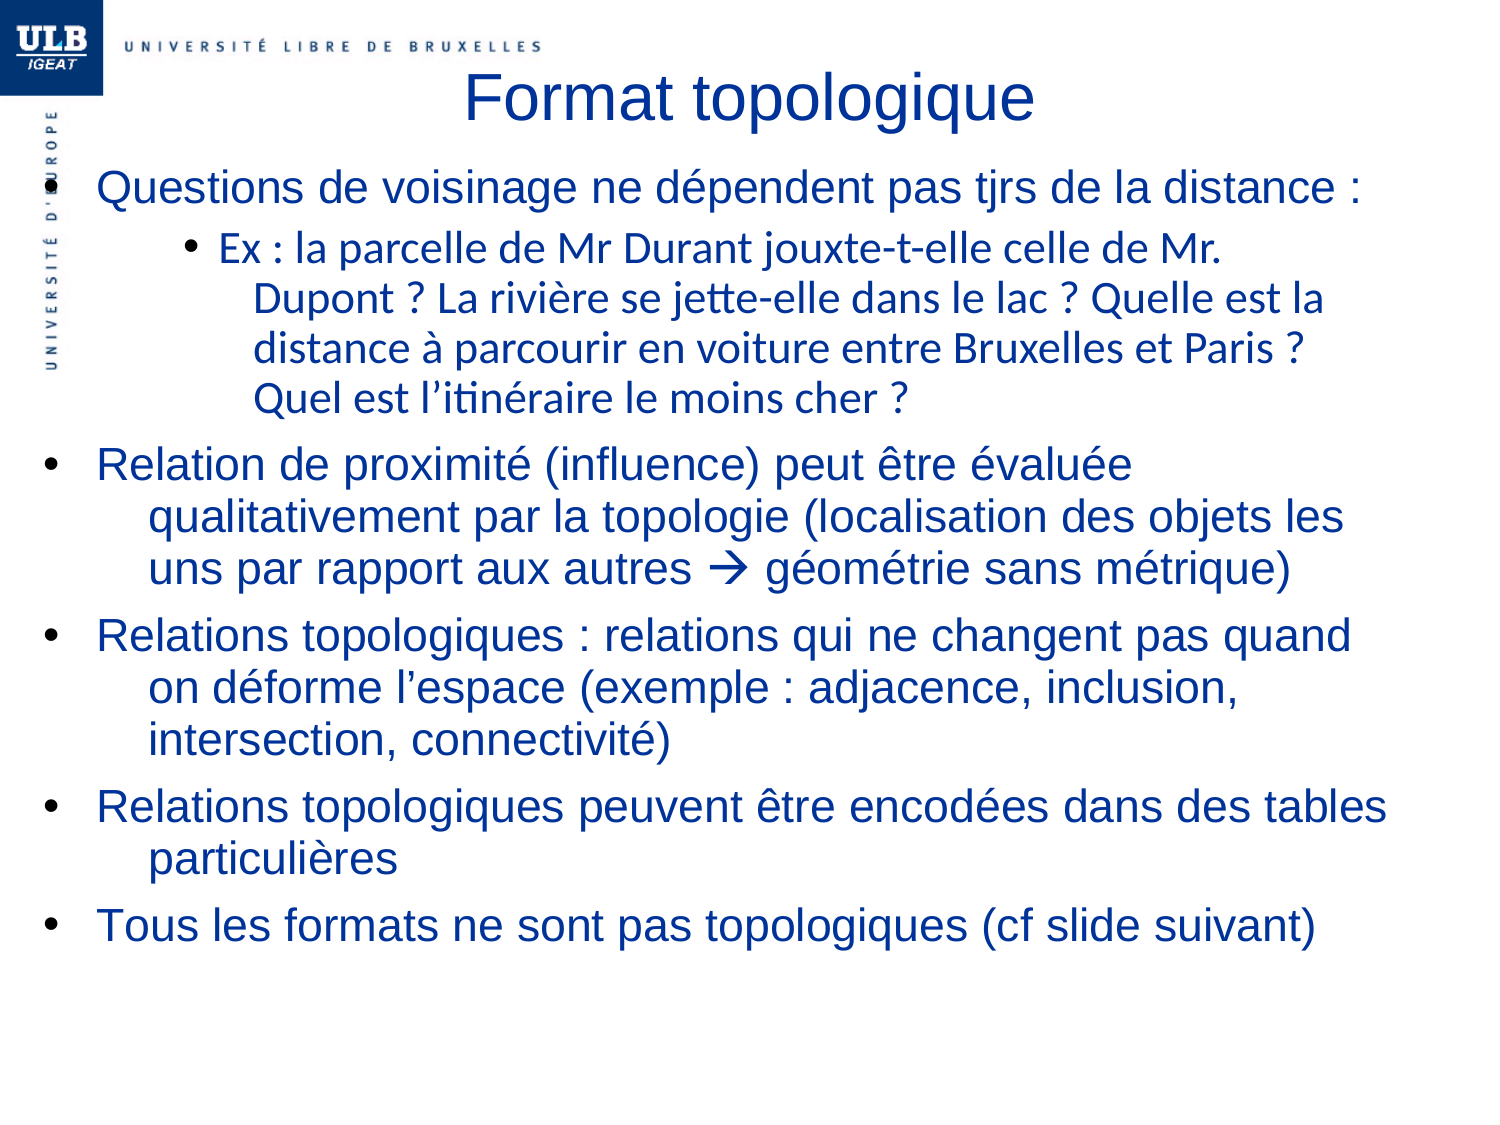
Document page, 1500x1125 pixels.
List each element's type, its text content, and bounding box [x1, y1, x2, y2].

picture [0, 0, 1500, 1125]
title Format topologique [75, 56, 1425, 140]
list Questions de voisinage ne dépendent pas tjrs de la distance : Ex : la parcelle de Mr Durant jouxte-t-elle celle de Mr. Dupont ? La rivière se jette-elle dans le lac ? Quelle est la distance à parcourir en voiture entre Bruxelles et Paris ? Quel est l’itinéraire le moins cher ? Relation de proximité (influence) peut être évaluée qualitativement par la topologie (localisation des objets les uns par rapport aux autres  géométrie sans métrique) Relations topologiques : relations qui ne changent pas quand on déforme l’espace (exemple : adjacence, inclusion, intersection, connectivité) Relations topologiques peuvent être encodées dans des tables particulières Tous les formats ne sont pas topologiques (cf slide suivant) [43, 161, 1394, 1036]
